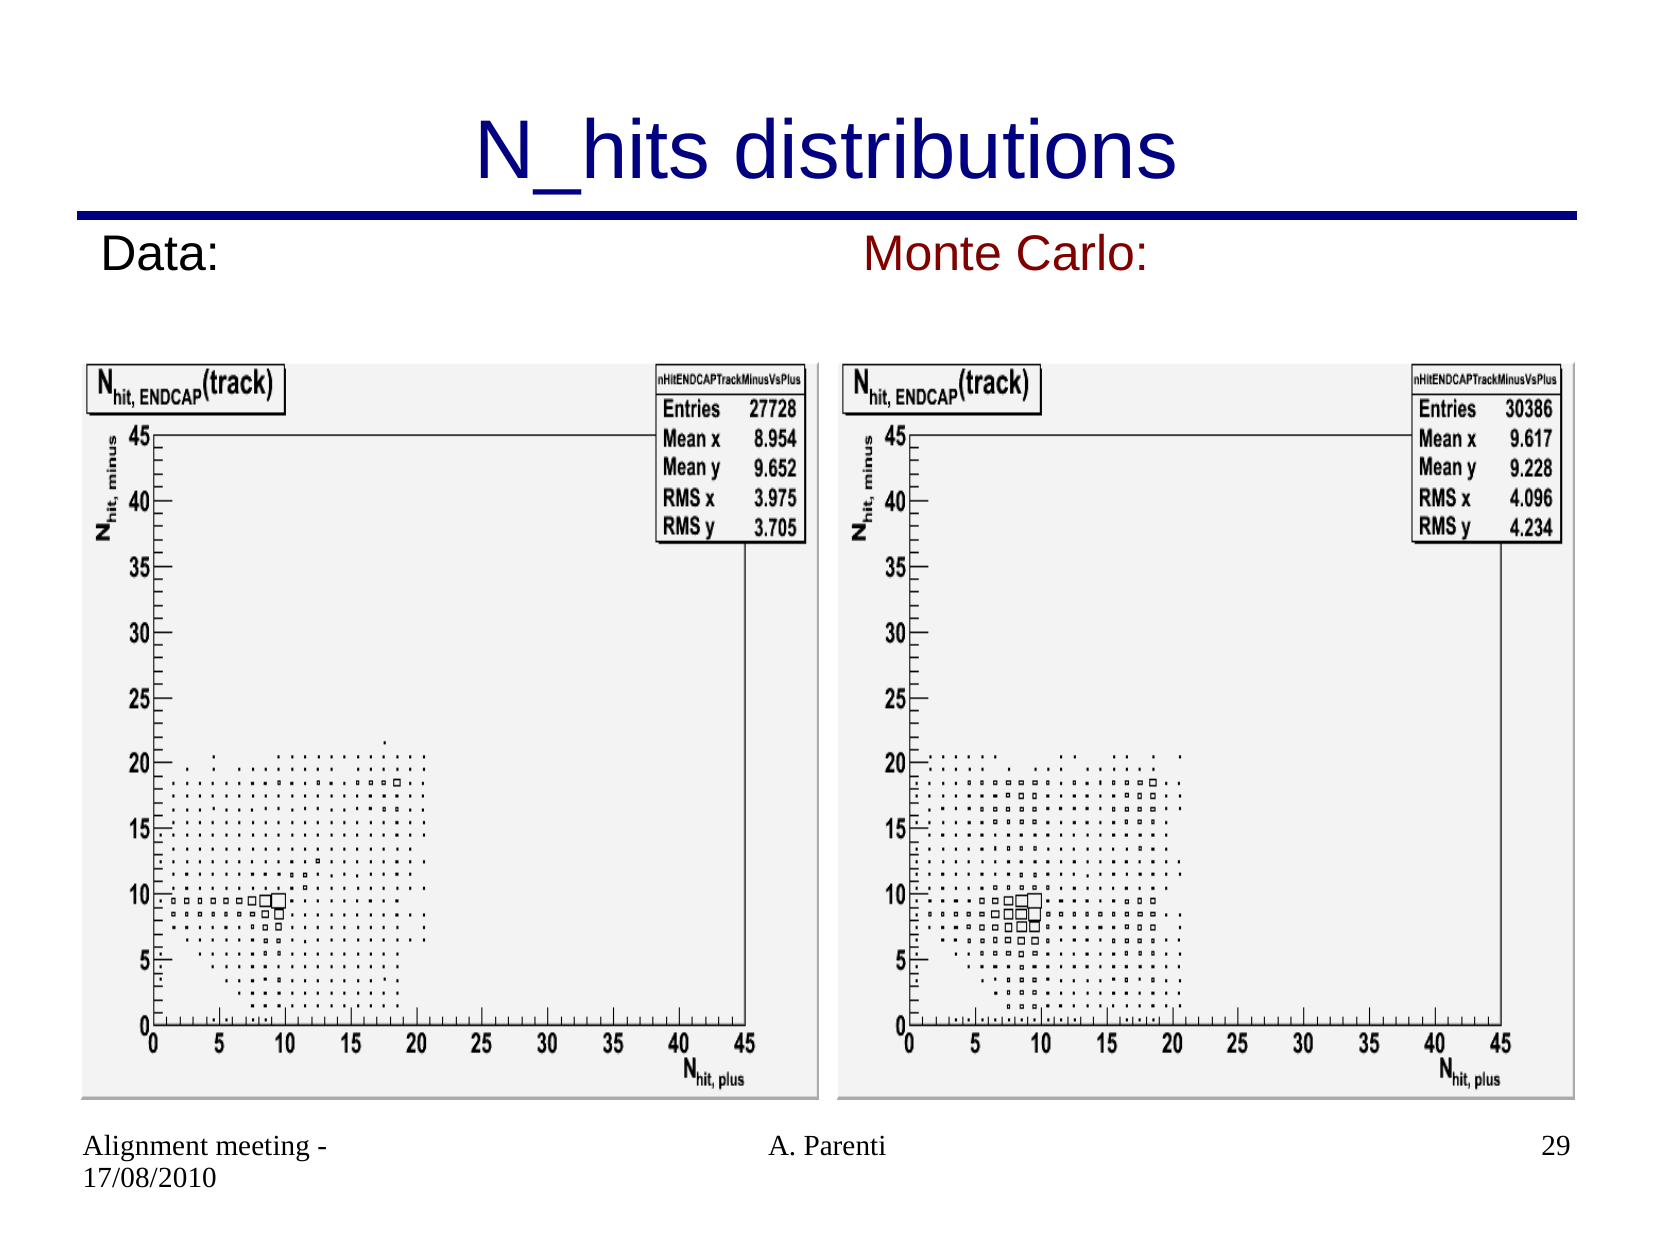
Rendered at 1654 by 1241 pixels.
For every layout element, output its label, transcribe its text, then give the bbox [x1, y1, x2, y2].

list Data: [82, 225, 809, 361]
picture [80, 361, 819, 1100]
title N_hits distributions [82, 75, 1571, 226]
picture [836, 361, 1575, 1100]
list Monte Carlo: [845, 225, 1572, 1094]
list Data: [82, 1100, 809, 1109]
